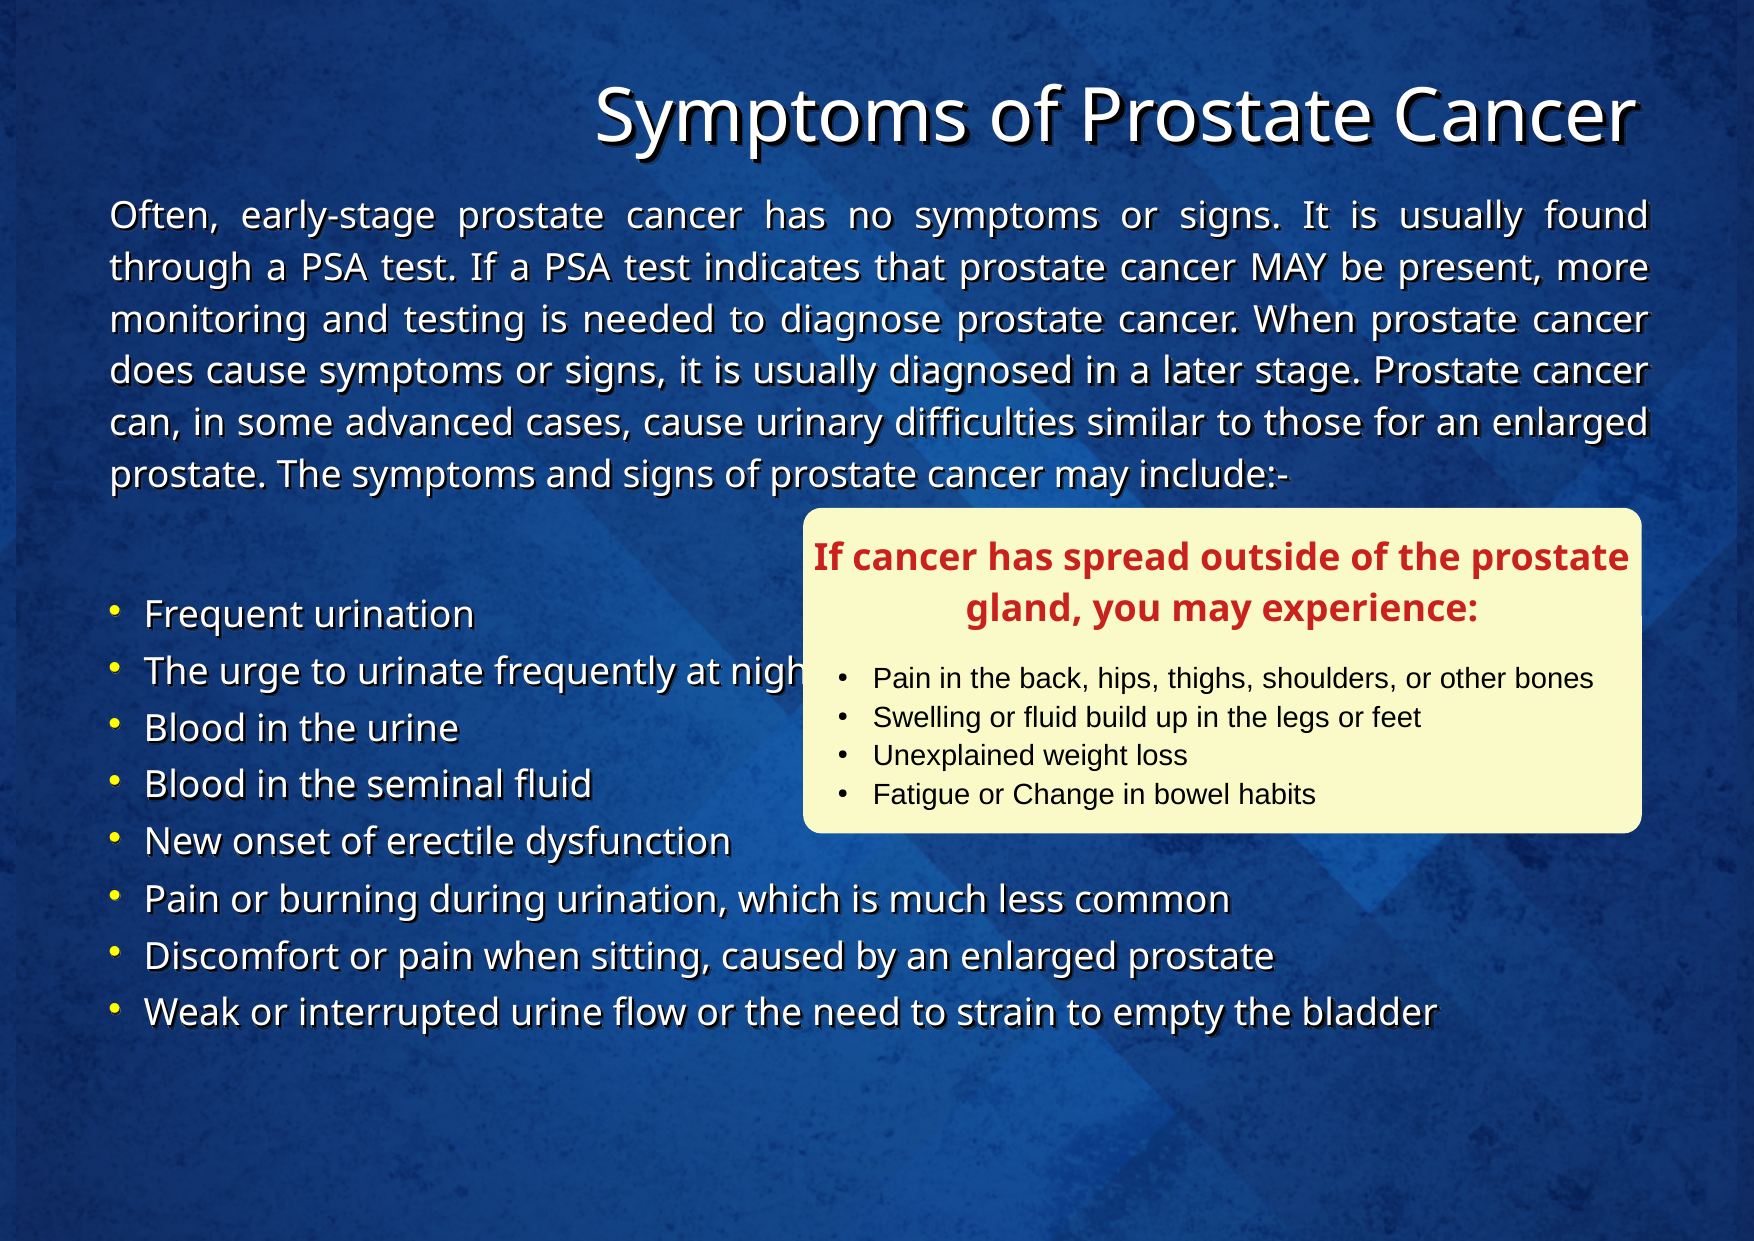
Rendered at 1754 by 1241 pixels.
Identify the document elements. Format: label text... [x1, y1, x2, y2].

picture [0, 0, 1754, 1241]
text_box Often, early-stage prostate cancer has no symptoms or signs. It is usually found through a PSA test. If a PSA test indicates that prostate cancer MAY be present, more monitoring and testing is needed to diagnose prostate cancer. When prostate cancer does cause symptoms or signs, it is usually diagnosed in a later stage. Prostate cancer can, in some advanced cases, cause urinary difficulties similar to those for an enlarged prostate. The symptoms and signs of prostate cancer may include:- [94, 177, 1666, 503]
text_box Frequent urination The urge to urinate frequently at night Blood in the urine Blood in the seminal fluid New onset of erectile dysfunction [108, 589, 853, 863]
text_box If cancer has spread outside of the prostate gland, you may experience: Pain in the back, hips, thighs, shoulders, or other bones Swelling or fluid build up in the legs or feet Unexplained weight loss Fatigue or Change in bowel habits [803, 507, 1642, 834]
text_box Pain or burning during urination, which is much less common Discomfort or pain when sitting, caused by an enlarged prostate Weak or interrupted urine flow or the need to strain to empty the bladder [108, 874, 1597, 1034]
text_box Symptoms of Prostate Cancer [504, 58, 1654, 164]
